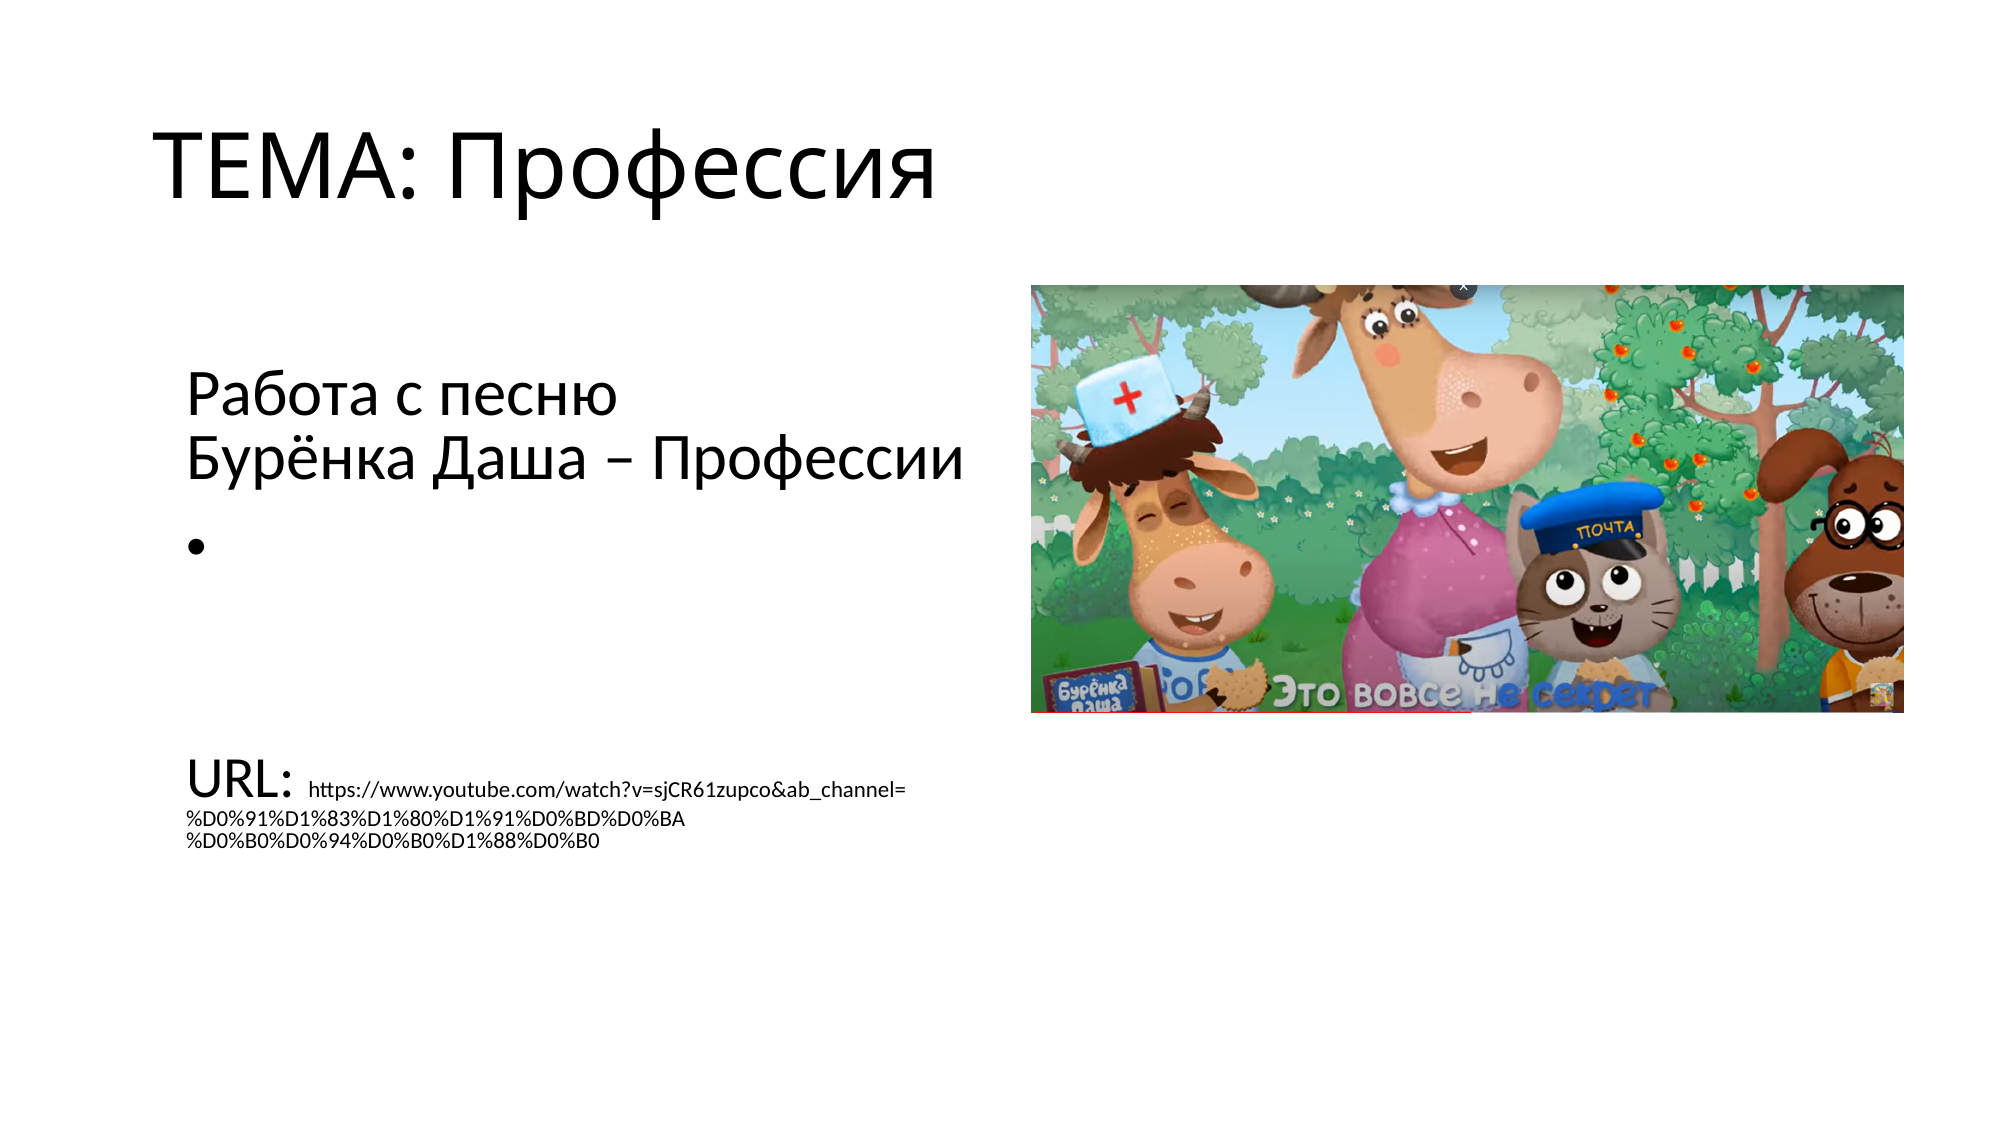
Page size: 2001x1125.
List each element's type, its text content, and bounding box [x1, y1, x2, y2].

list Работа с песню Бурёнка Даша – Профессии URL: https://www.youtube.com/watch?v=sjCR61zupco&ab_channel=%D0%91%D1%83%D1%80%D1%91%D0%BD%D0%BA%D0%B0%D0%94%D0%B0%D1%88%D0%B0 [171, 256, 1032, 970]
picture [1031, 286, 1904, 713]
title ТЕМА: Профессия [137, 59, 1863, 278]
